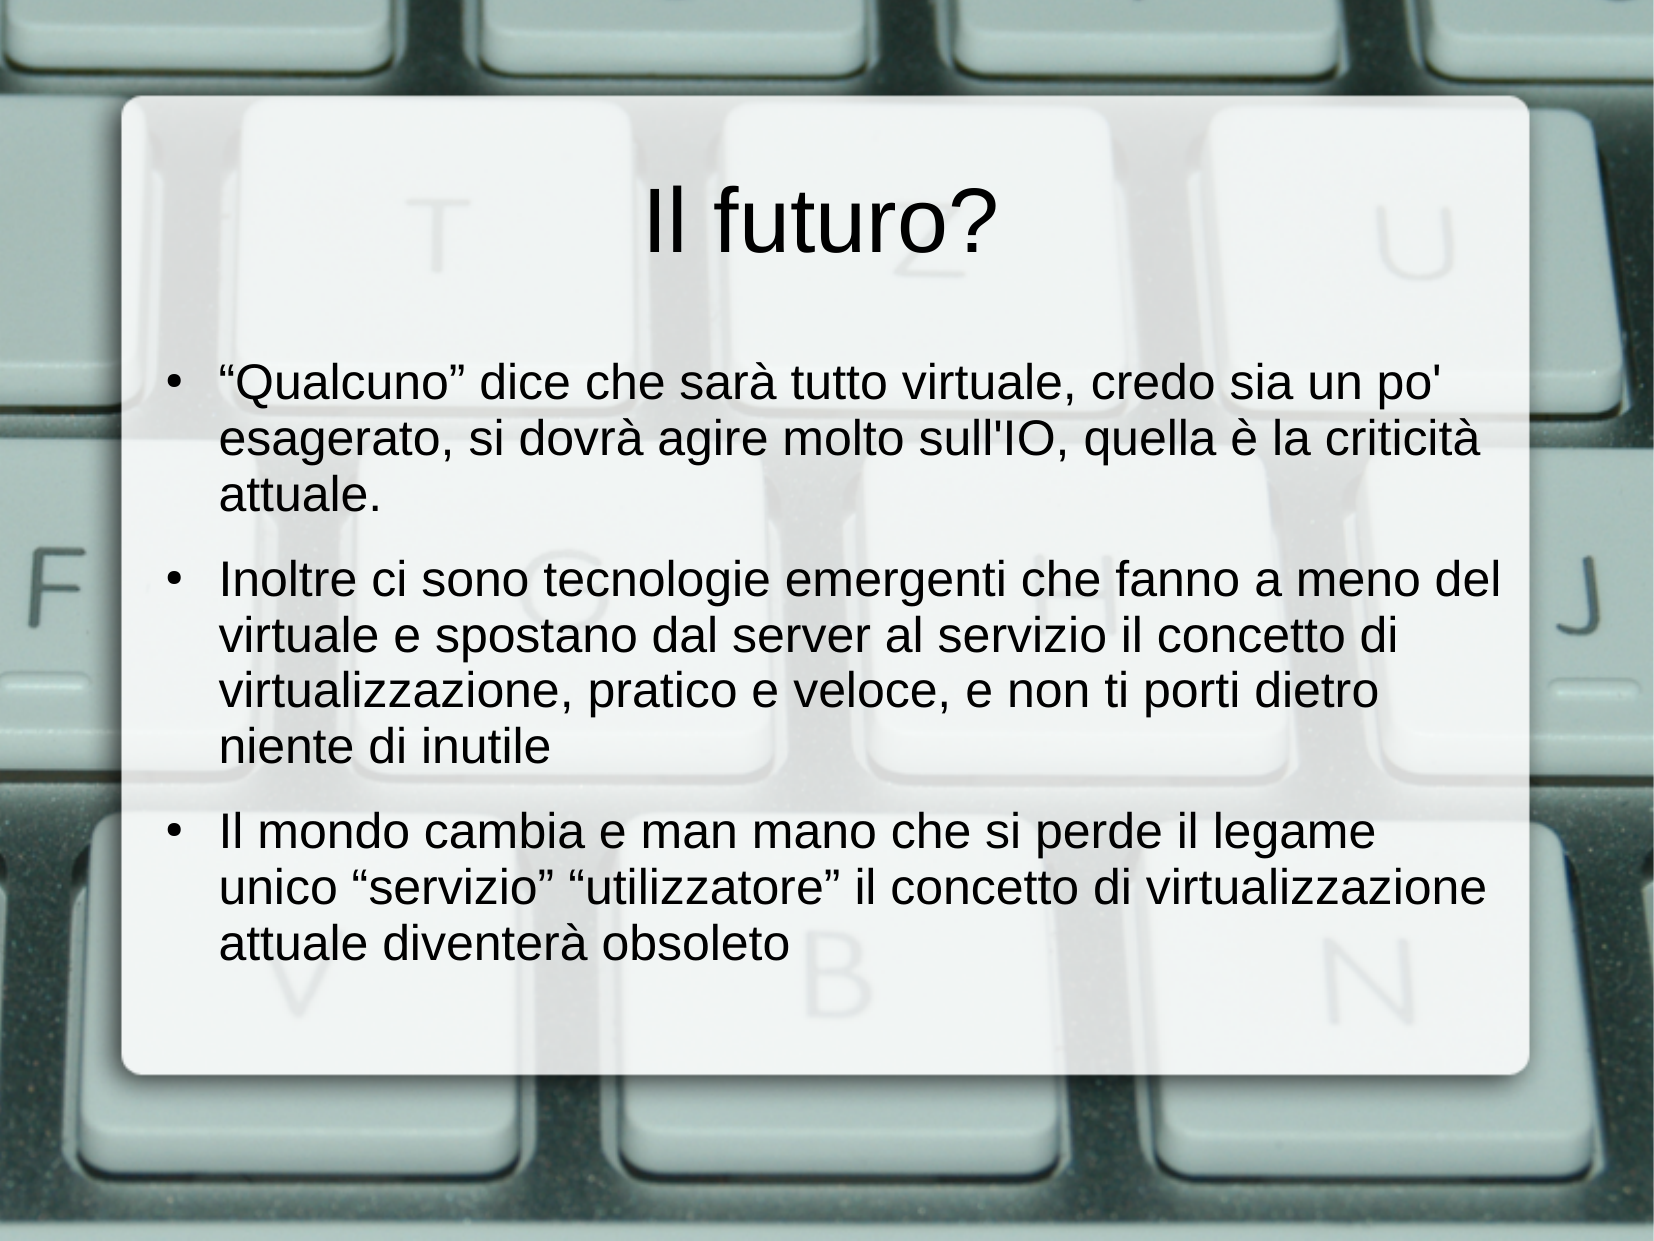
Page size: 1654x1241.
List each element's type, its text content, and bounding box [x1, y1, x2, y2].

title Il futuro? [135, 117, 1506, 325]
list “Qualcuno” dice che sarà tutto virtuale, credo sia un po' esagerato, si dovrà agire molto sull'IO, quella è la criticità attuale. Inoltre ci sono tecnologie emergenti che fanno a meno del virtuale e spostano dal server al servizio il concetto di virtualizzazione, pratico e veloce, e non ti porti dietro niente di inutile Il mondo cambia e man mano che si perde il legame unico “servizio” “utilizzatore” il concetto di virtualizzazione attuale diventerà obsoleto [147, 354, 1506, 1074]
picture [0, 0, 1654, 1241]
